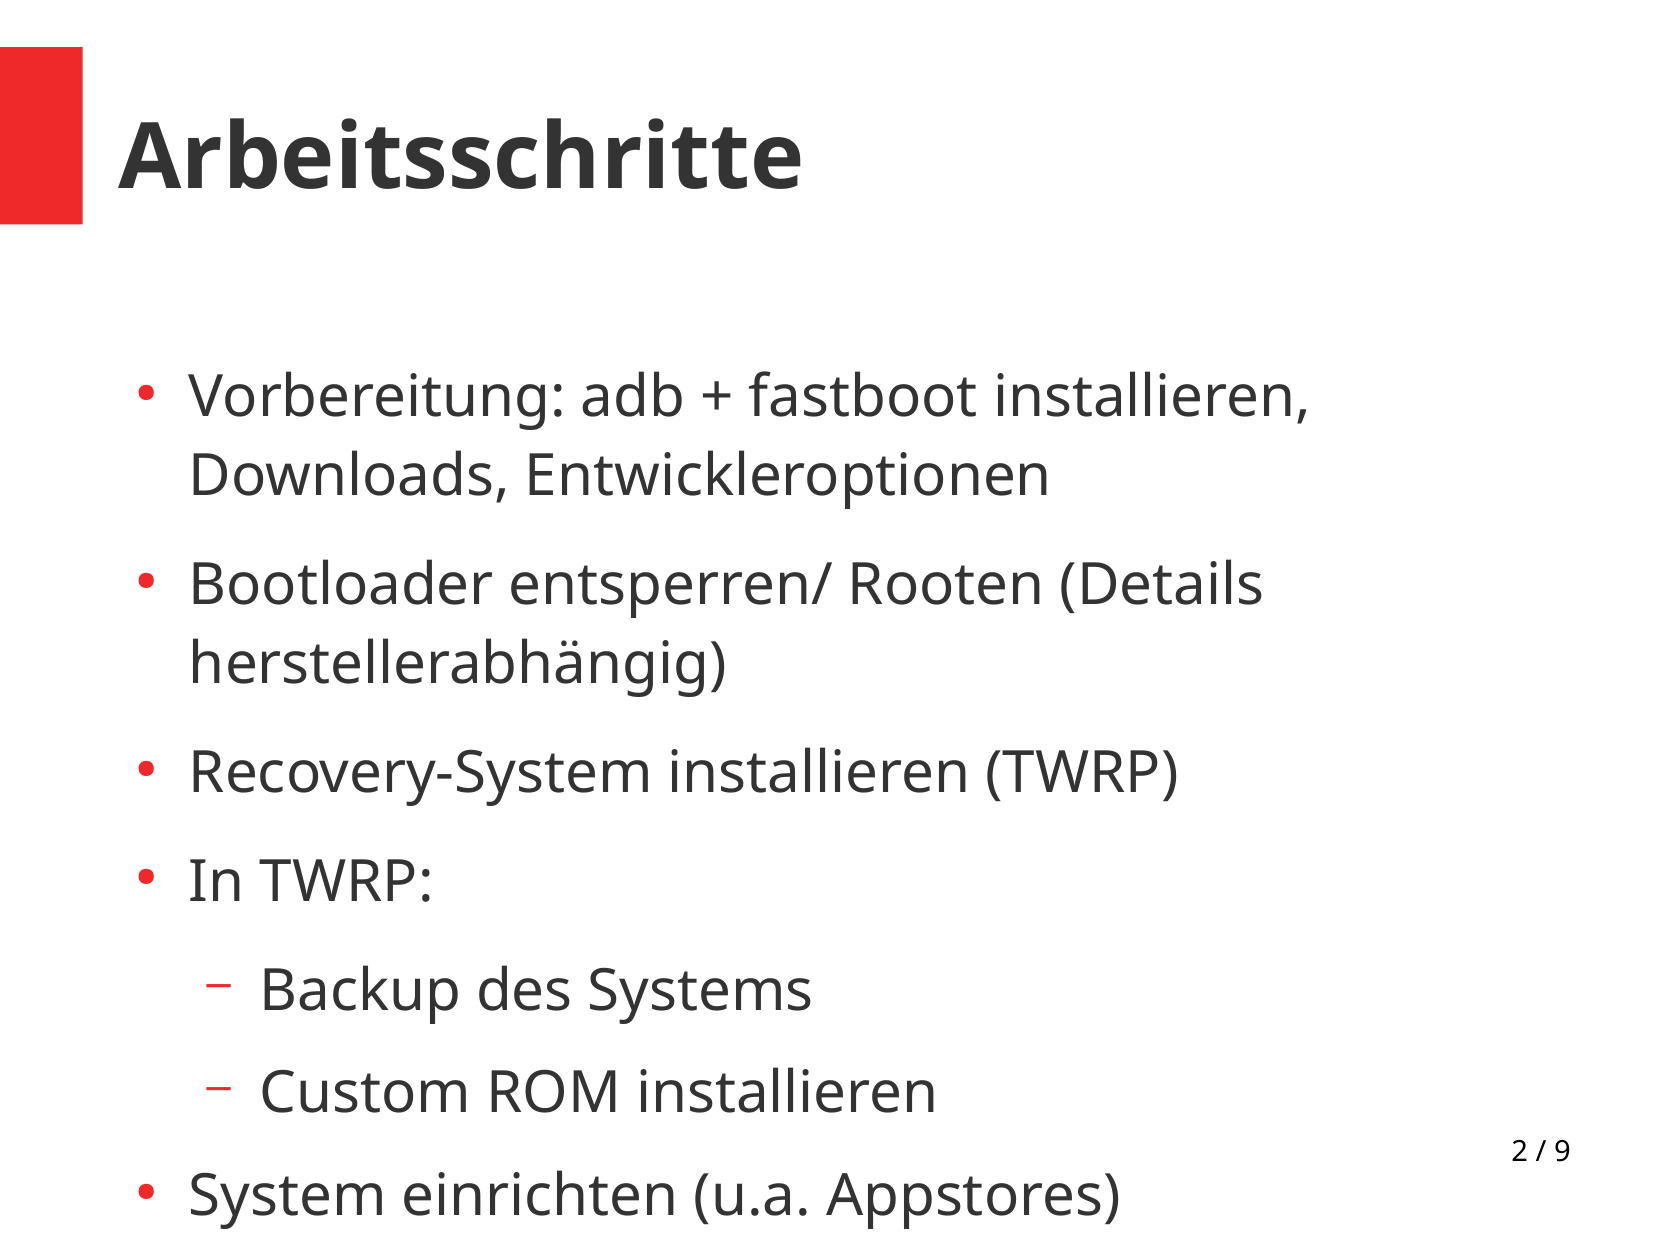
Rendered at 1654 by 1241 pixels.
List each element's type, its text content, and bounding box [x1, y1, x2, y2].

title Arbeitsschritte [118, 49, 1571, 257]
list Vorbereitung: adb + fastboot installieren, Downloads, Entwickleroptionen Bootloader entsperren/ Rooten (Details herstellerabhängig) Recovery-System installieren (TWRP) In TWRP: Backup des Systems Custom ROM installieren System einrichten (u.a. Appstores) [118, 354, 1536, 1074]
